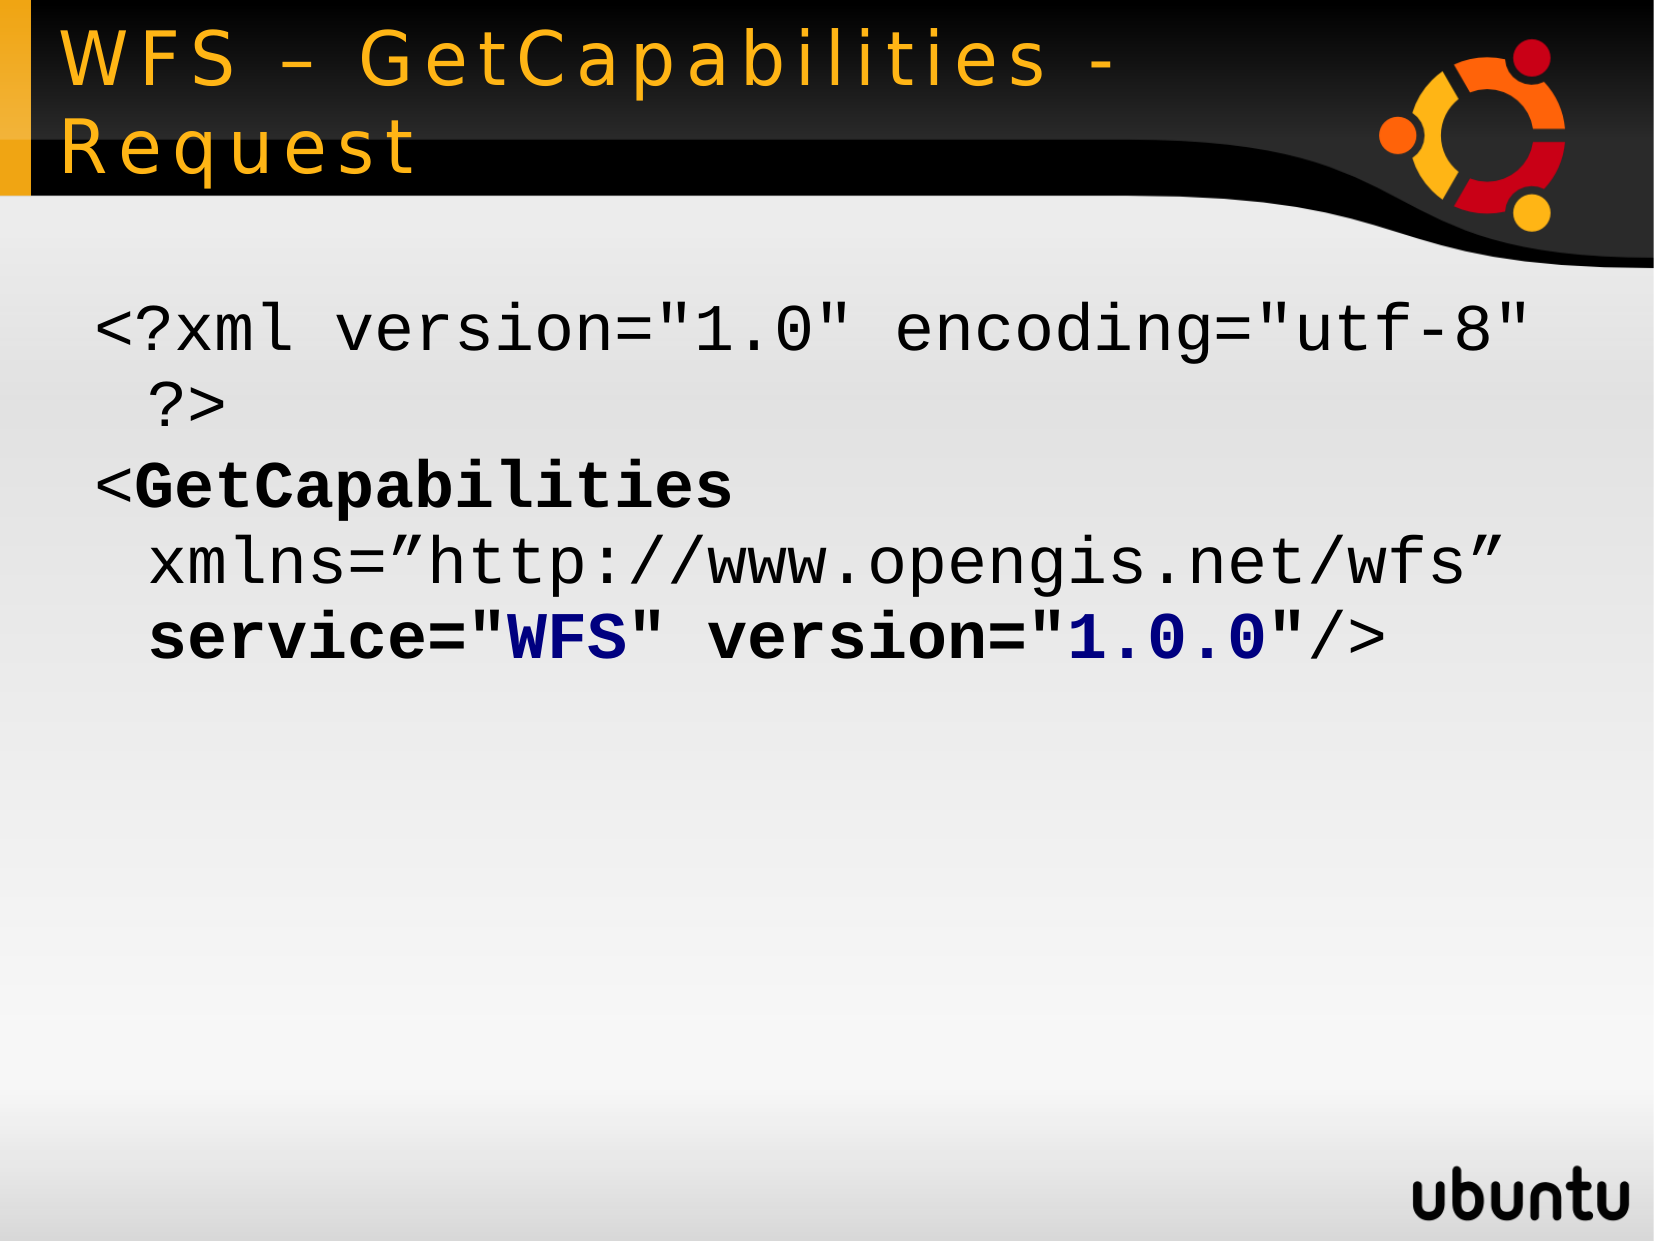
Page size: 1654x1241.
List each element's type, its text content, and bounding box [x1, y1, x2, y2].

list <?xml version="1.0" encoding="utf-8" ?> <GetCapabilities xmlns=”http://www.opengis.net/wfs” service="WFS" version="1.0.0"/> [76, 295, 1565, 1114]
title WFS – GetCapabilities - Request [59, 16, 1270, 191]
picture [0, 0, 1654, 1241]
